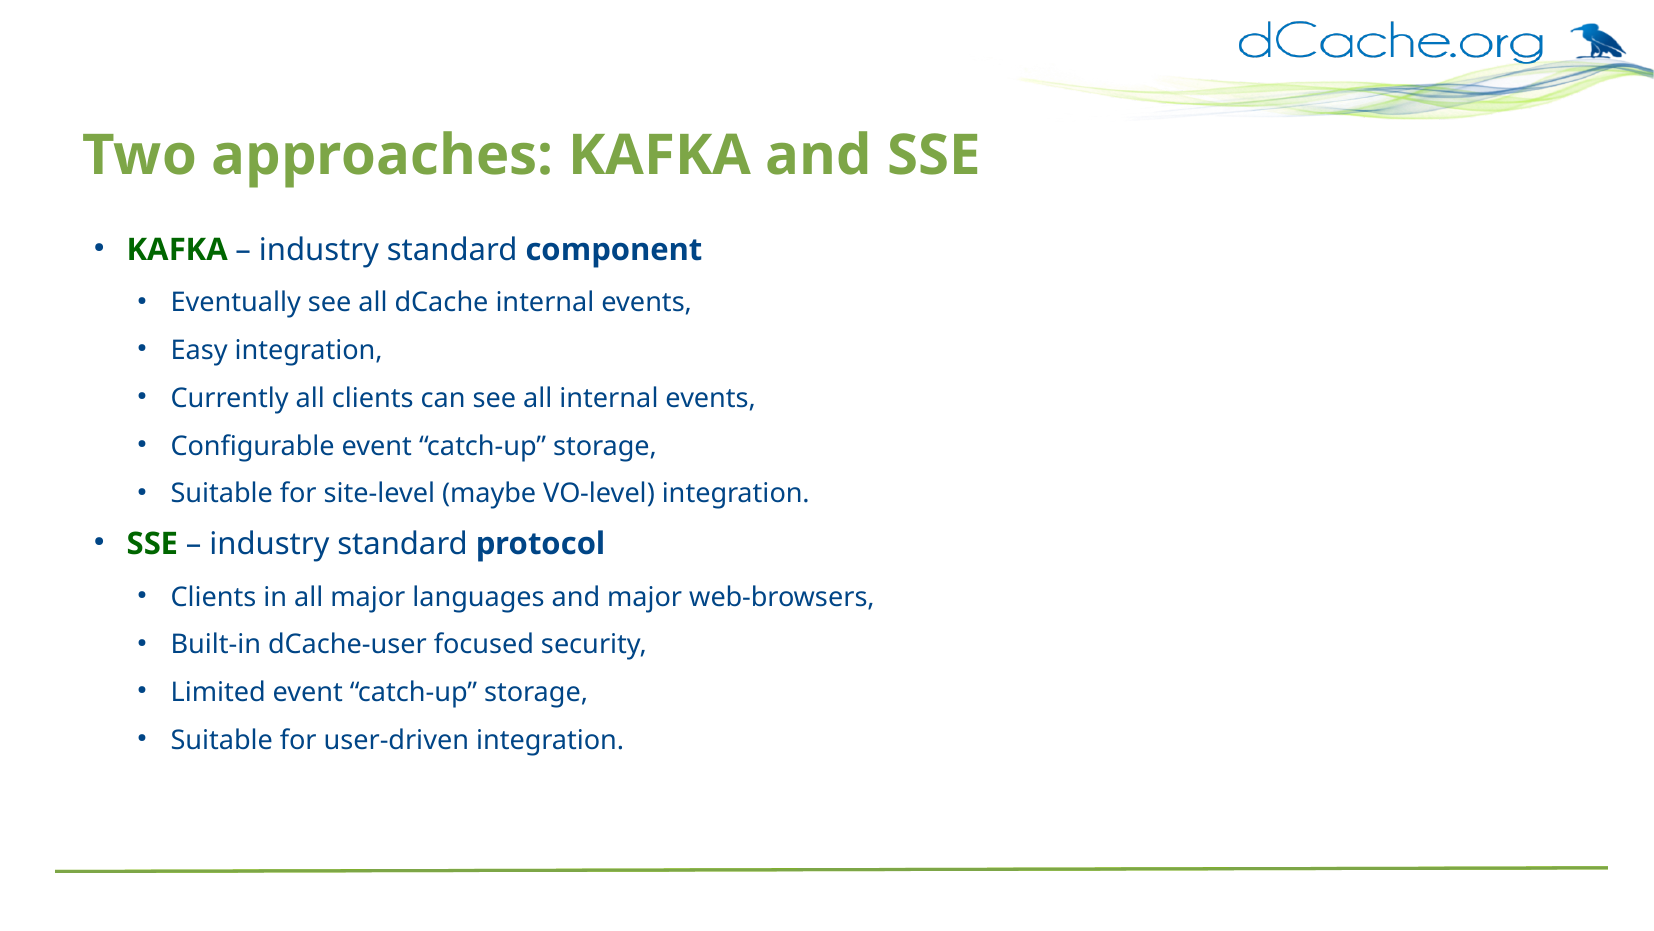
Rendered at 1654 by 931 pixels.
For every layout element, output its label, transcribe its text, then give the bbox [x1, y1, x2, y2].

picture [956, 12, 1654, 127]
title Two approaches: KAFKA and SSE [82, 116, 1605, 189]
list KAFKA – industry standard component Eventually see all dCache internal events, Easy integration, Currently all clients can see all internal events, Configurable event “catch-up” storage, Suitable for site-level (maybe VO-level) integration. SSE – industry standard protocol Clients in all major languages and major web-browsers, Built-in dCache-user focused security, Limited event “catch-up” storage, Suitable for user-driven integration. [82, 227, 1571, 767]
